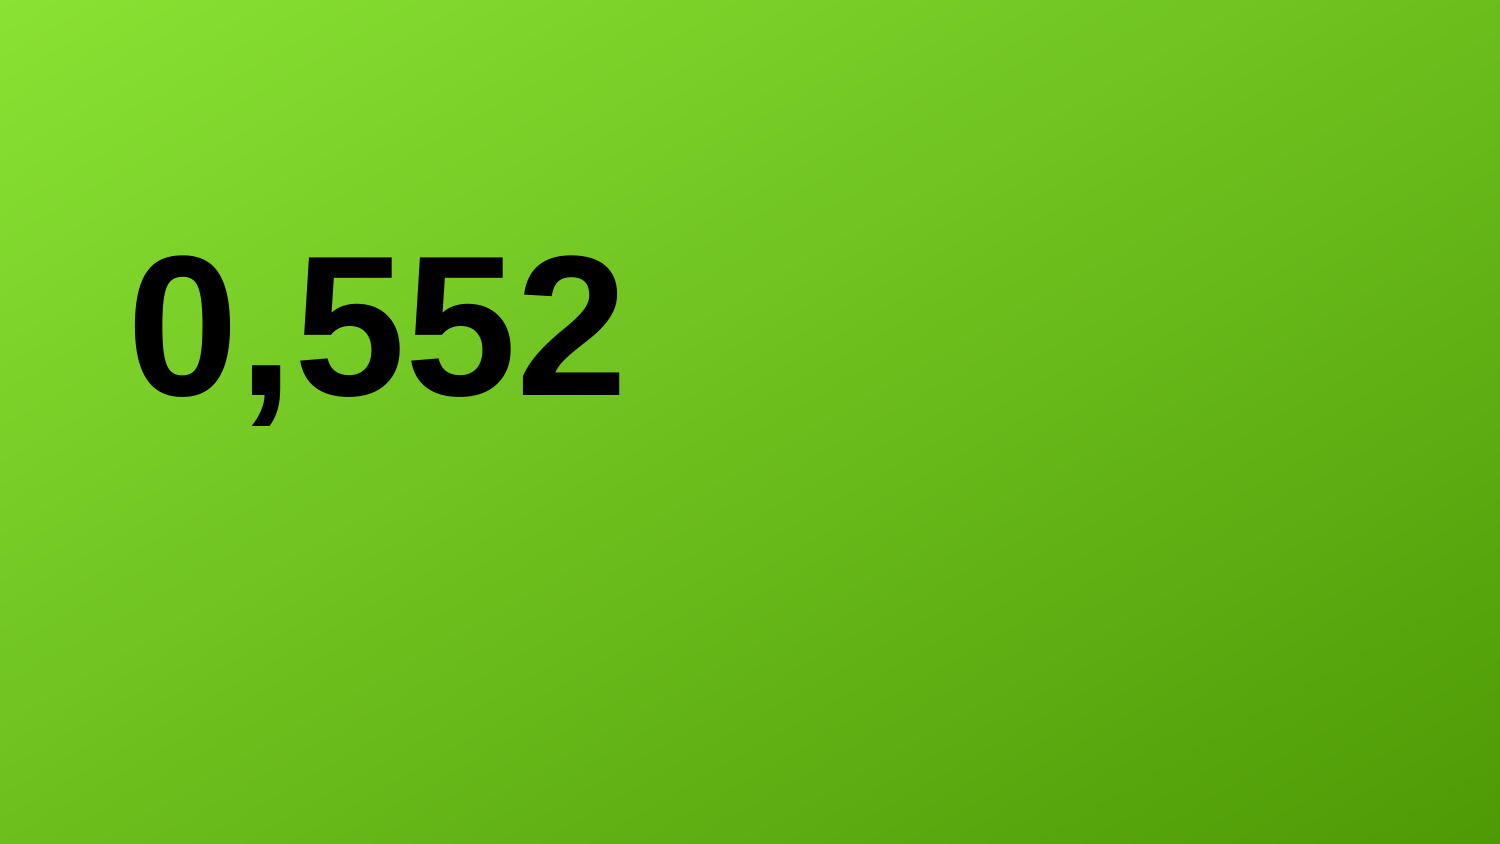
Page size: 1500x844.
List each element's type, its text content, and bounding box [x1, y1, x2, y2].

title 0,552 [112, 259, 1388, 451]
